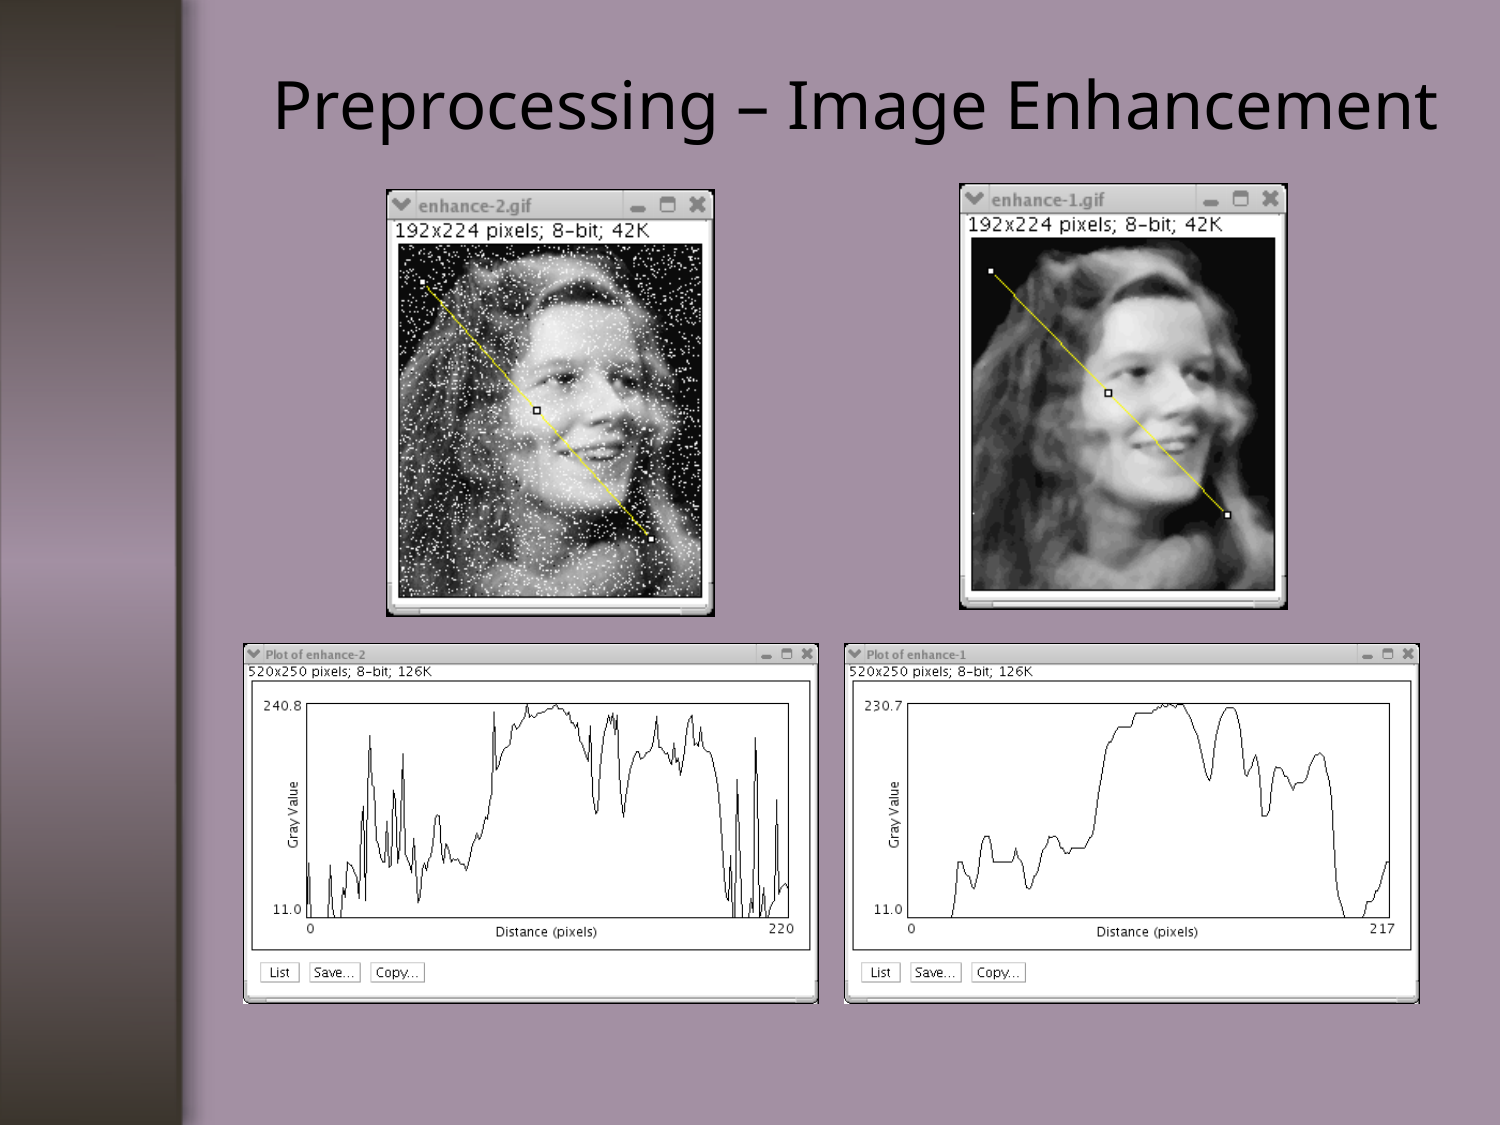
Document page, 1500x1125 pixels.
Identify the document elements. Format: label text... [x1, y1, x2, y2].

picture [0, 0, 1500, 1125]
title Preprocessing – Image Enhancement [206, 9, 1500, 198]
